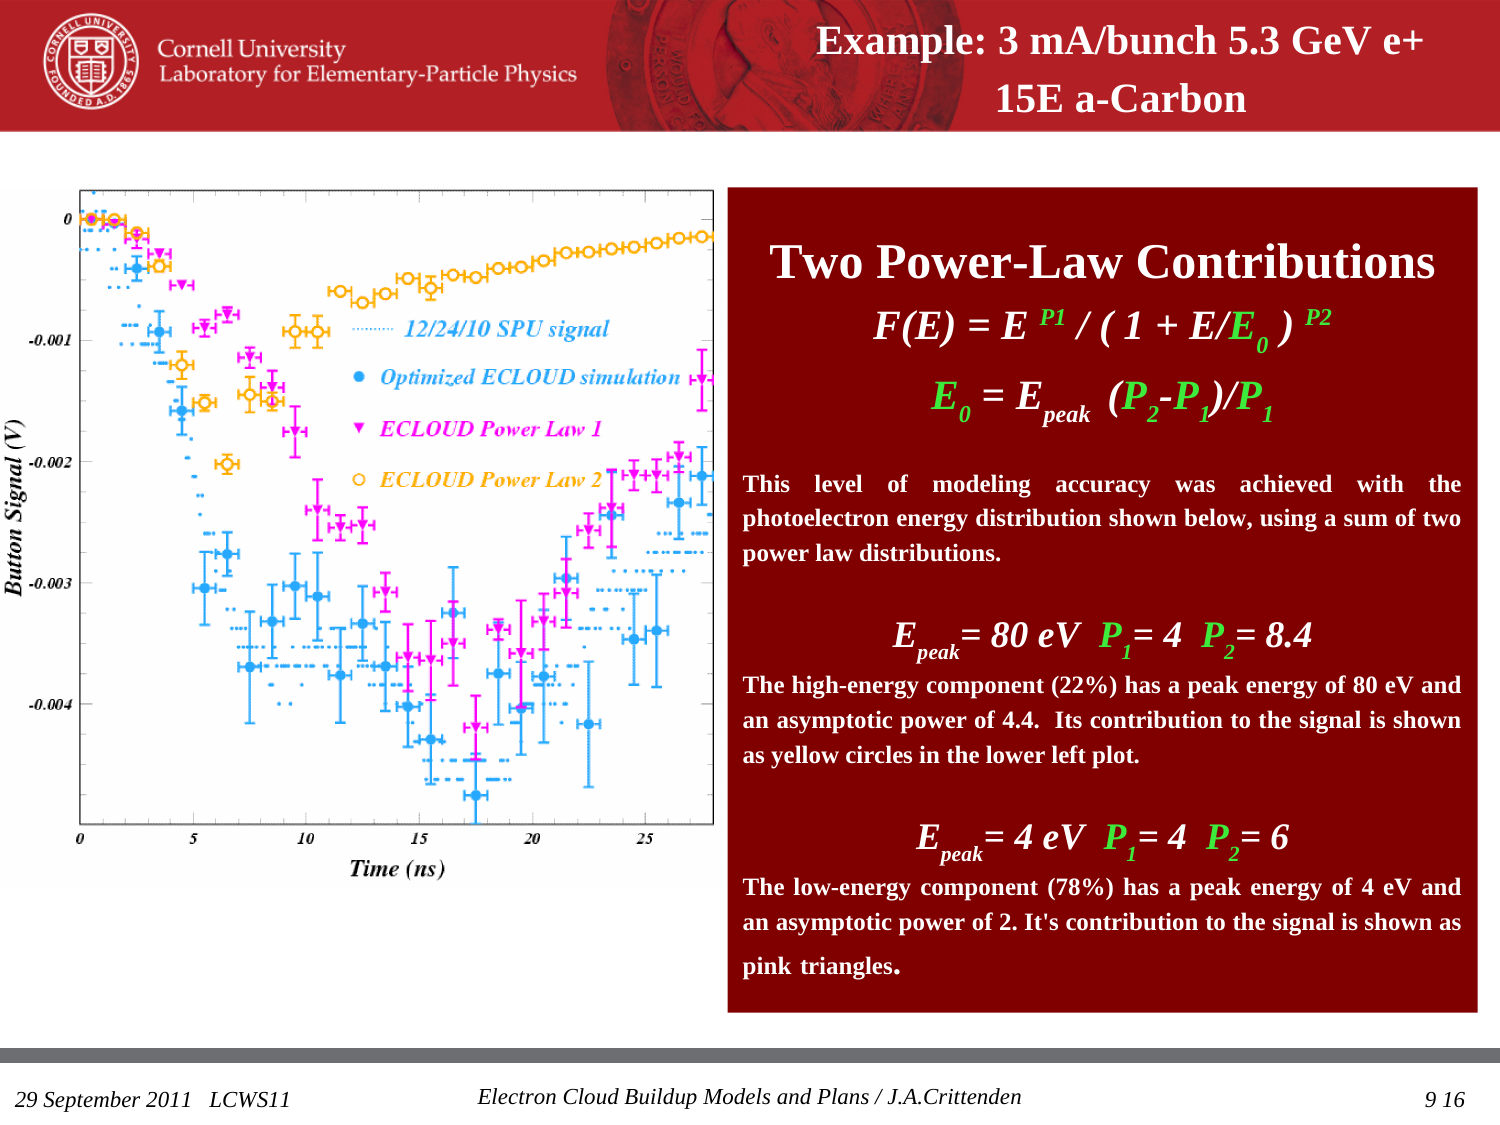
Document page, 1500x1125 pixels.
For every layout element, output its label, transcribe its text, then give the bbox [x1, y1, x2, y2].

title Example: 3 mA/bunch 5.3 GeV e+ 15E a-Carbon [749, 0, 1492, 126]
picture [0, 0, 1500, 132]
text_box Two Power-Law Contributions F(E) = E P1 / ( 1 + E/E0 ) P2 E0 = Epeak (P2-P1)/P1 This level of modeling accuracy was achieved with the photoelectron energy distribution shown below, using a sum of two power law distributions. Epeak= 80 eV P1= 4 P2= 8.4 The high-energy component (22%) has a peak energy of 80 eV and an asymptotic power of 4.4. Its contribution to the signal is shown as yellow circles in the lower left plot. Epeak= 4 eV P1= 4 P2= 6 The low-energy component (78%) has a peak energy of 4 eV and an asymptotic power of 2. It's contribution to the signal is shown as pink triangles. [727, 187, 1478, 1013]
picture [0, 187, 728, 889]
